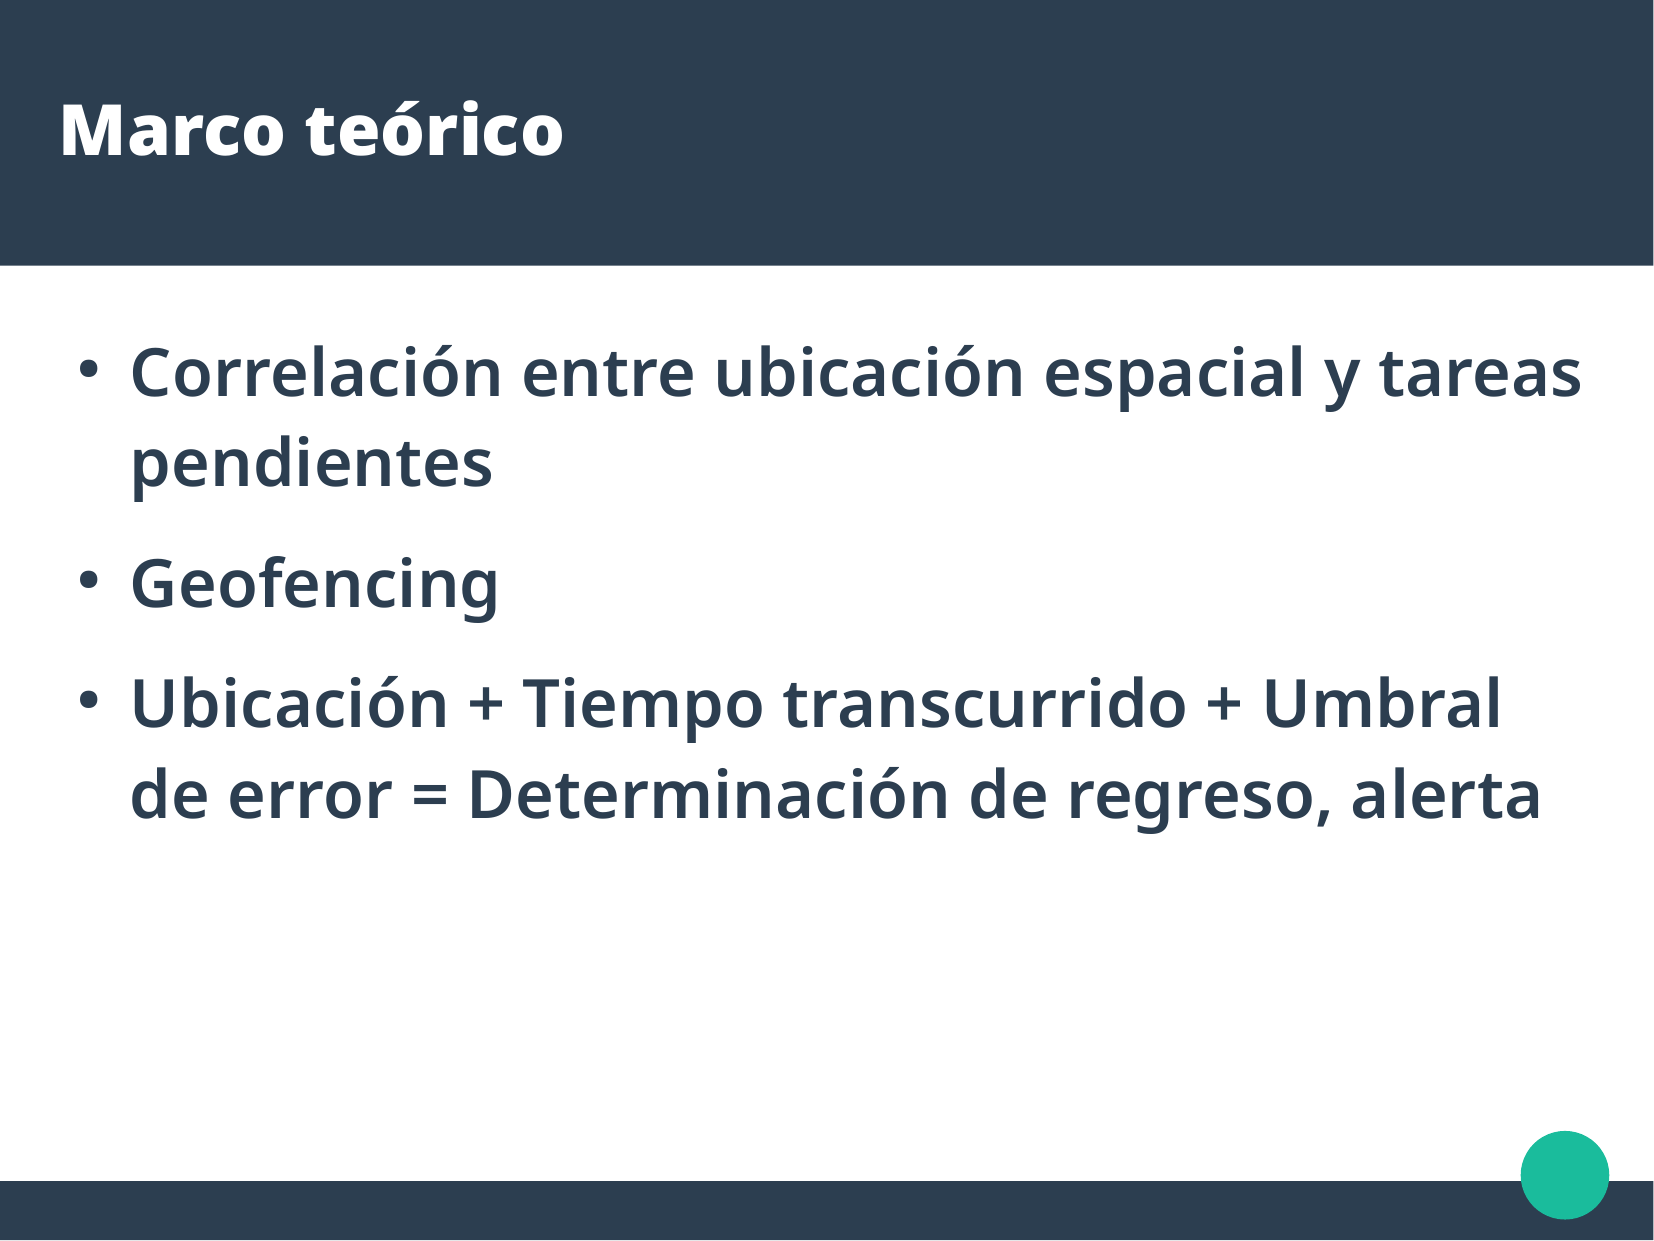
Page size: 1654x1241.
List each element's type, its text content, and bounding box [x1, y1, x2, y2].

list Correlación entre ubicación espacial y tareas pendientes Geofencing Ubicación + Tiempo transcurrido + Umbral de error = Determinación de regreso, alerta [59, 324, 1595, 1152]
title Marco teórico [59, 49, 1595, 207]
